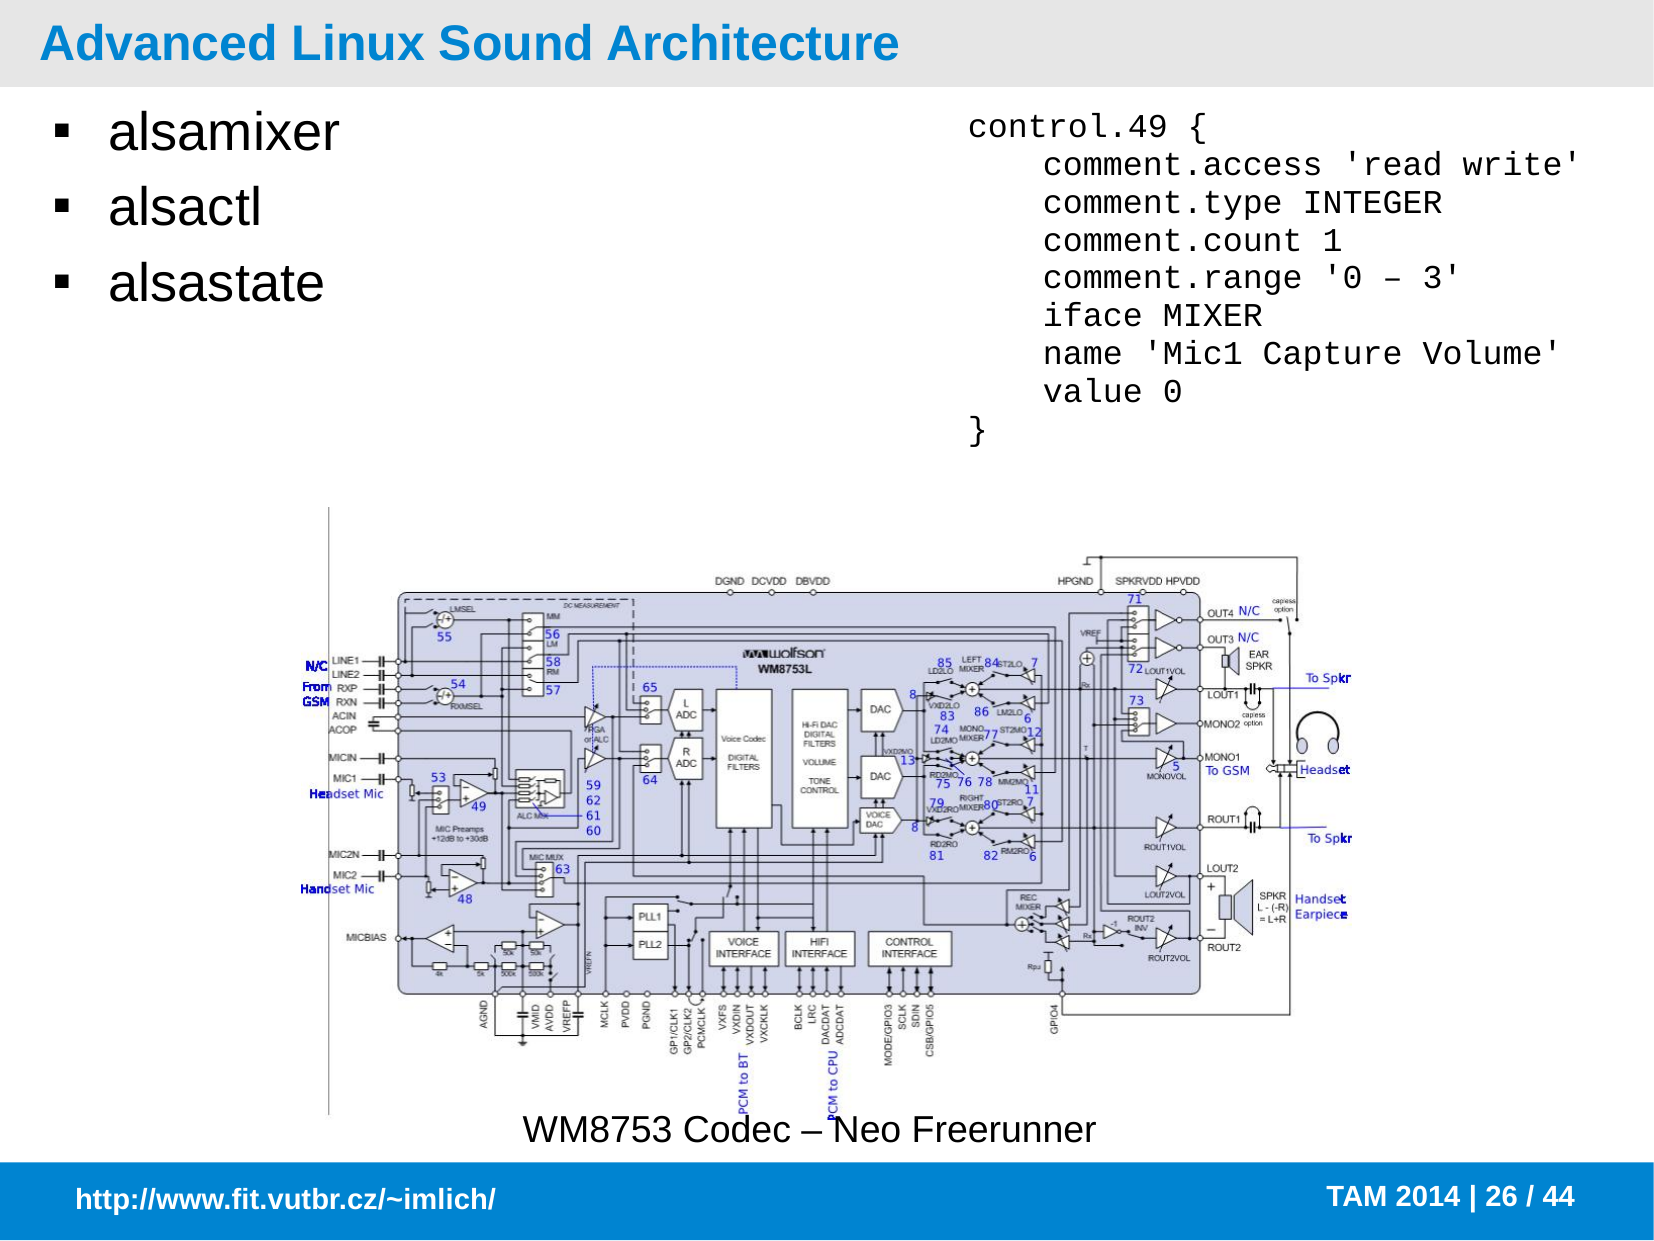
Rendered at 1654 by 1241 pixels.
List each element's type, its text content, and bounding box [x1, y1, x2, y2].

text_box control.49 { comment.access 'read write' comment.type INTEGER comment.count 1 comment.range '0 – 3' iface MIXER name 'Mic1 Capture Volume' value 0 } [967, 110, 1613, 451]
picture [301, 507, 1352, 1120]
title Advanced Linux Sound Architecture [39, 5, 1615, 81]
text_box WM8753 Codec – Neo Freerunner [507, 1100, 1146, 1163]
list alsamixer alsactl alsastate [37, 101, 1613, 1163]
